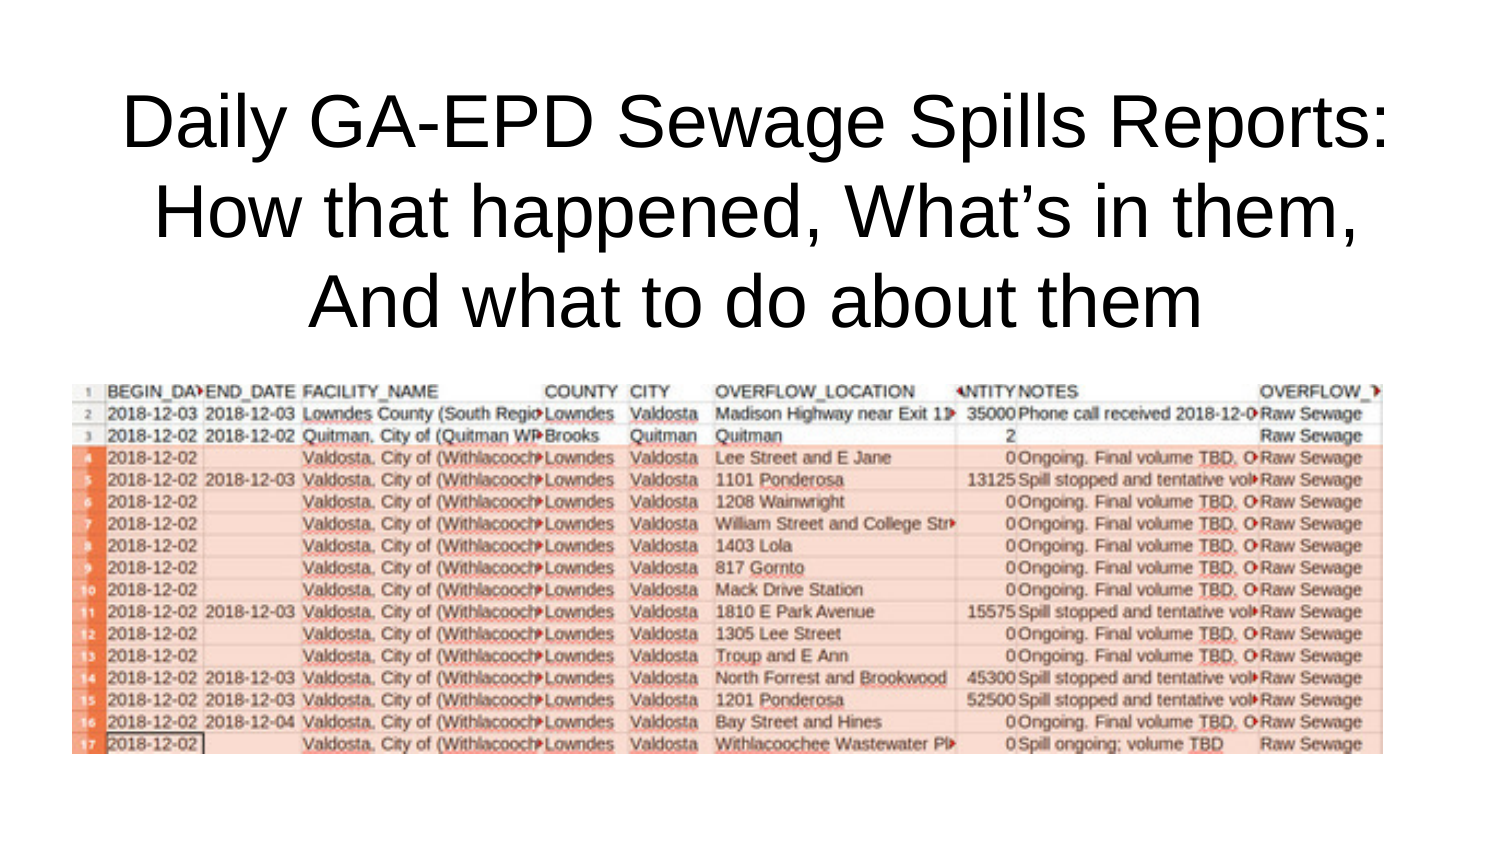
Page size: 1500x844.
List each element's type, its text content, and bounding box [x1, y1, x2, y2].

title Daily GA-EPD Sewage Spills Reports: How that happened, What’s in them, And what to do about them [58, 21, 1456, 358]
picture [72, 384, 1383, 754]
